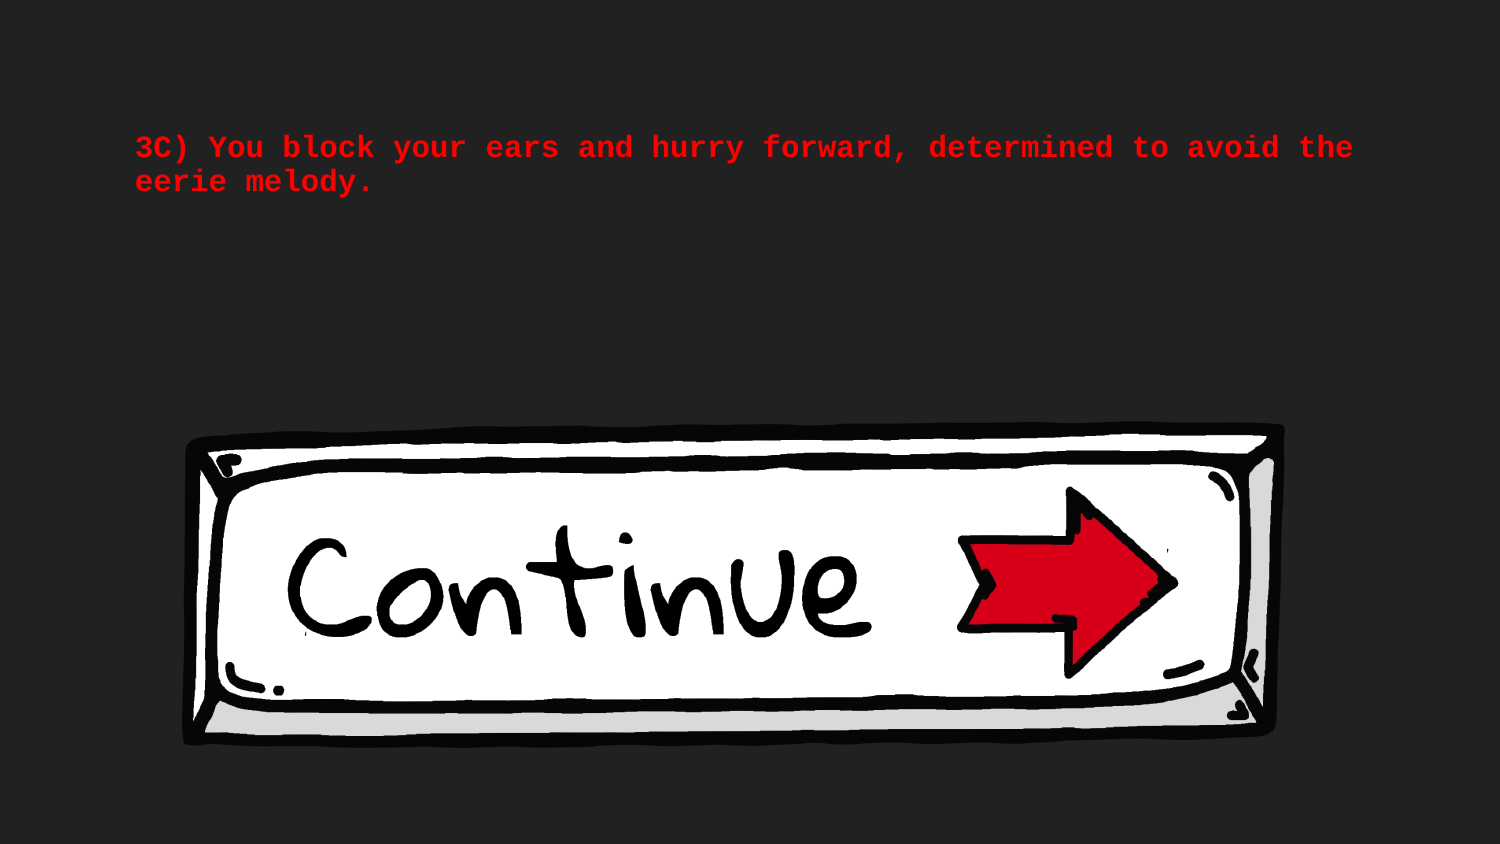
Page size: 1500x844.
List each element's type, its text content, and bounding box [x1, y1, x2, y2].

picture [182, 421, 1285, 748]
title 3C) You block your ears and hurry forward, determined to avoid the eerie melody. [119, 116, 1401, 391]
